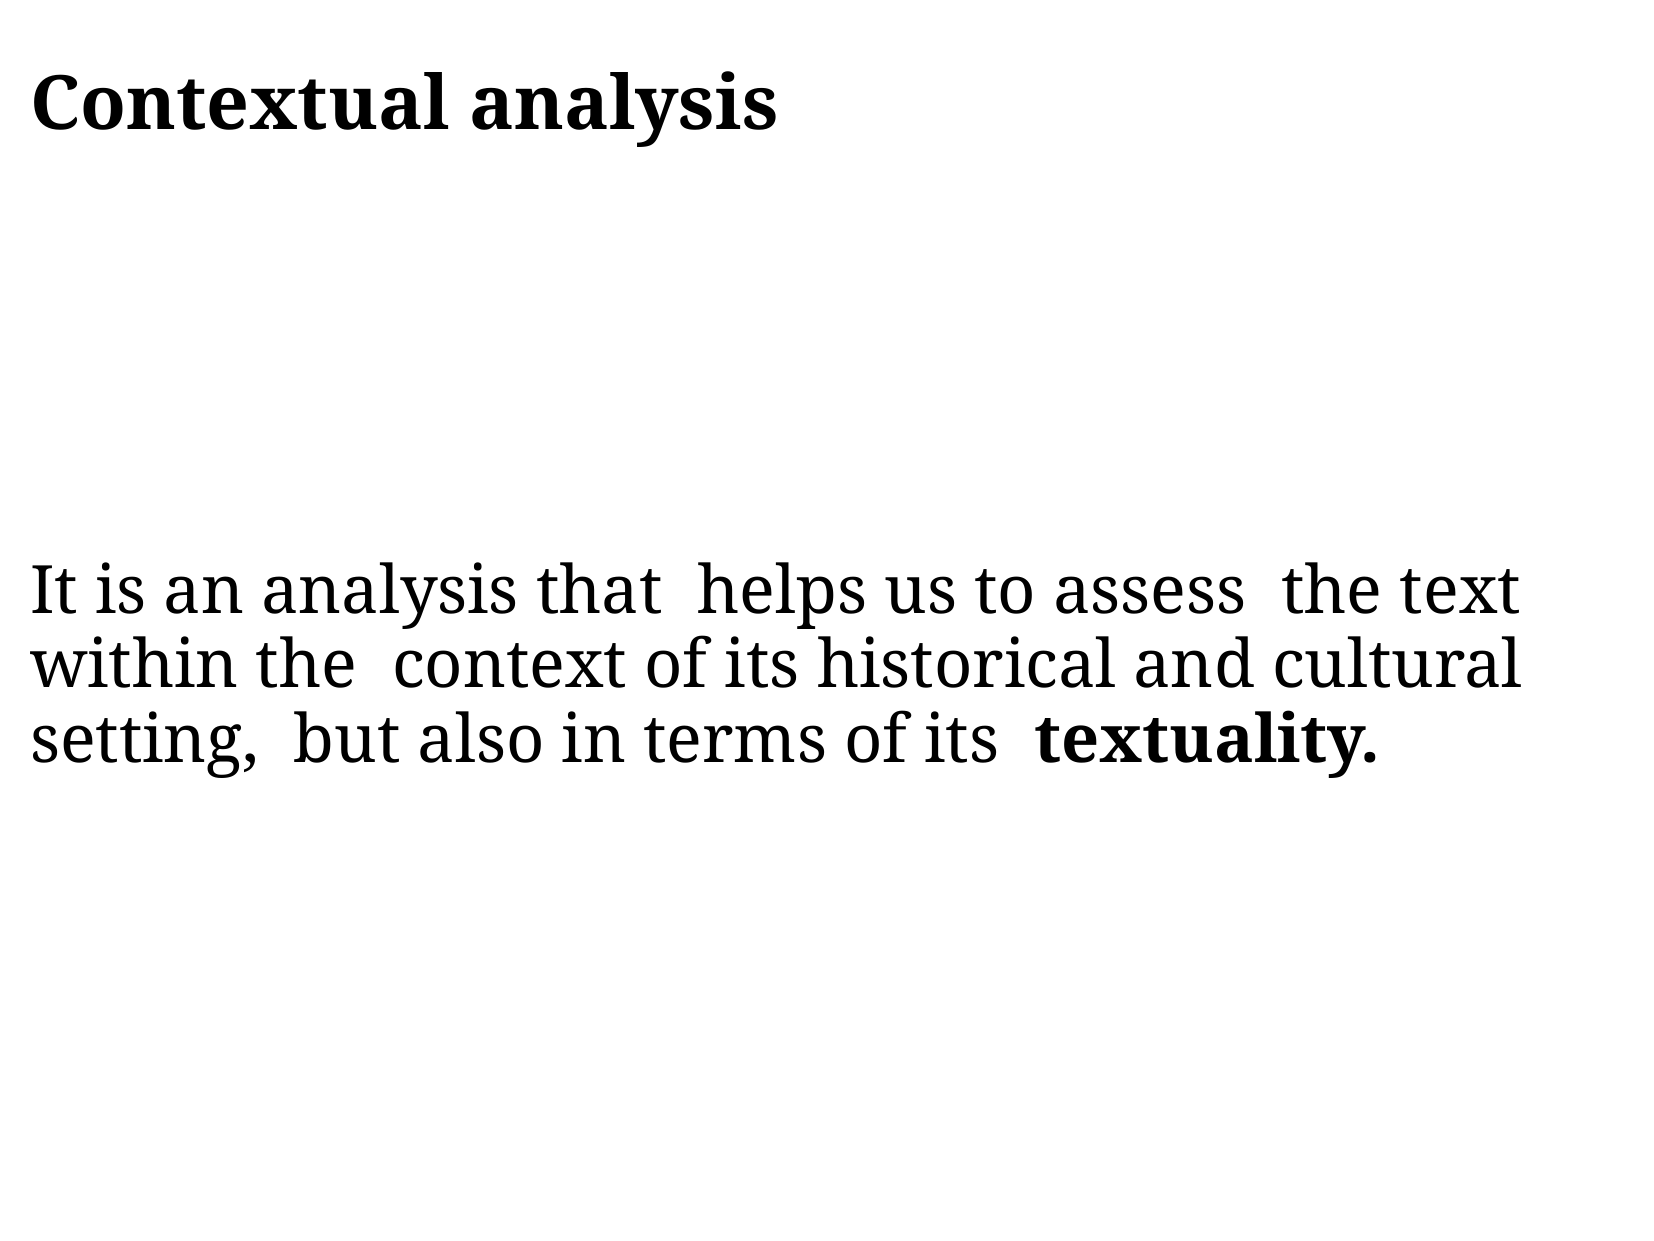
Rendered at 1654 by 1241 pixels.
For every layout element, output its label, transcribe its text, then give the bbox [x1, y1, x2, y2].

title Contextual analysis [30, 0, 1519, 208]
text_box It is an analysis that helps us to assess the text within the context of its historical and cultural setting, but also in terms of its textuality. [30, 367, 1625, 964]
